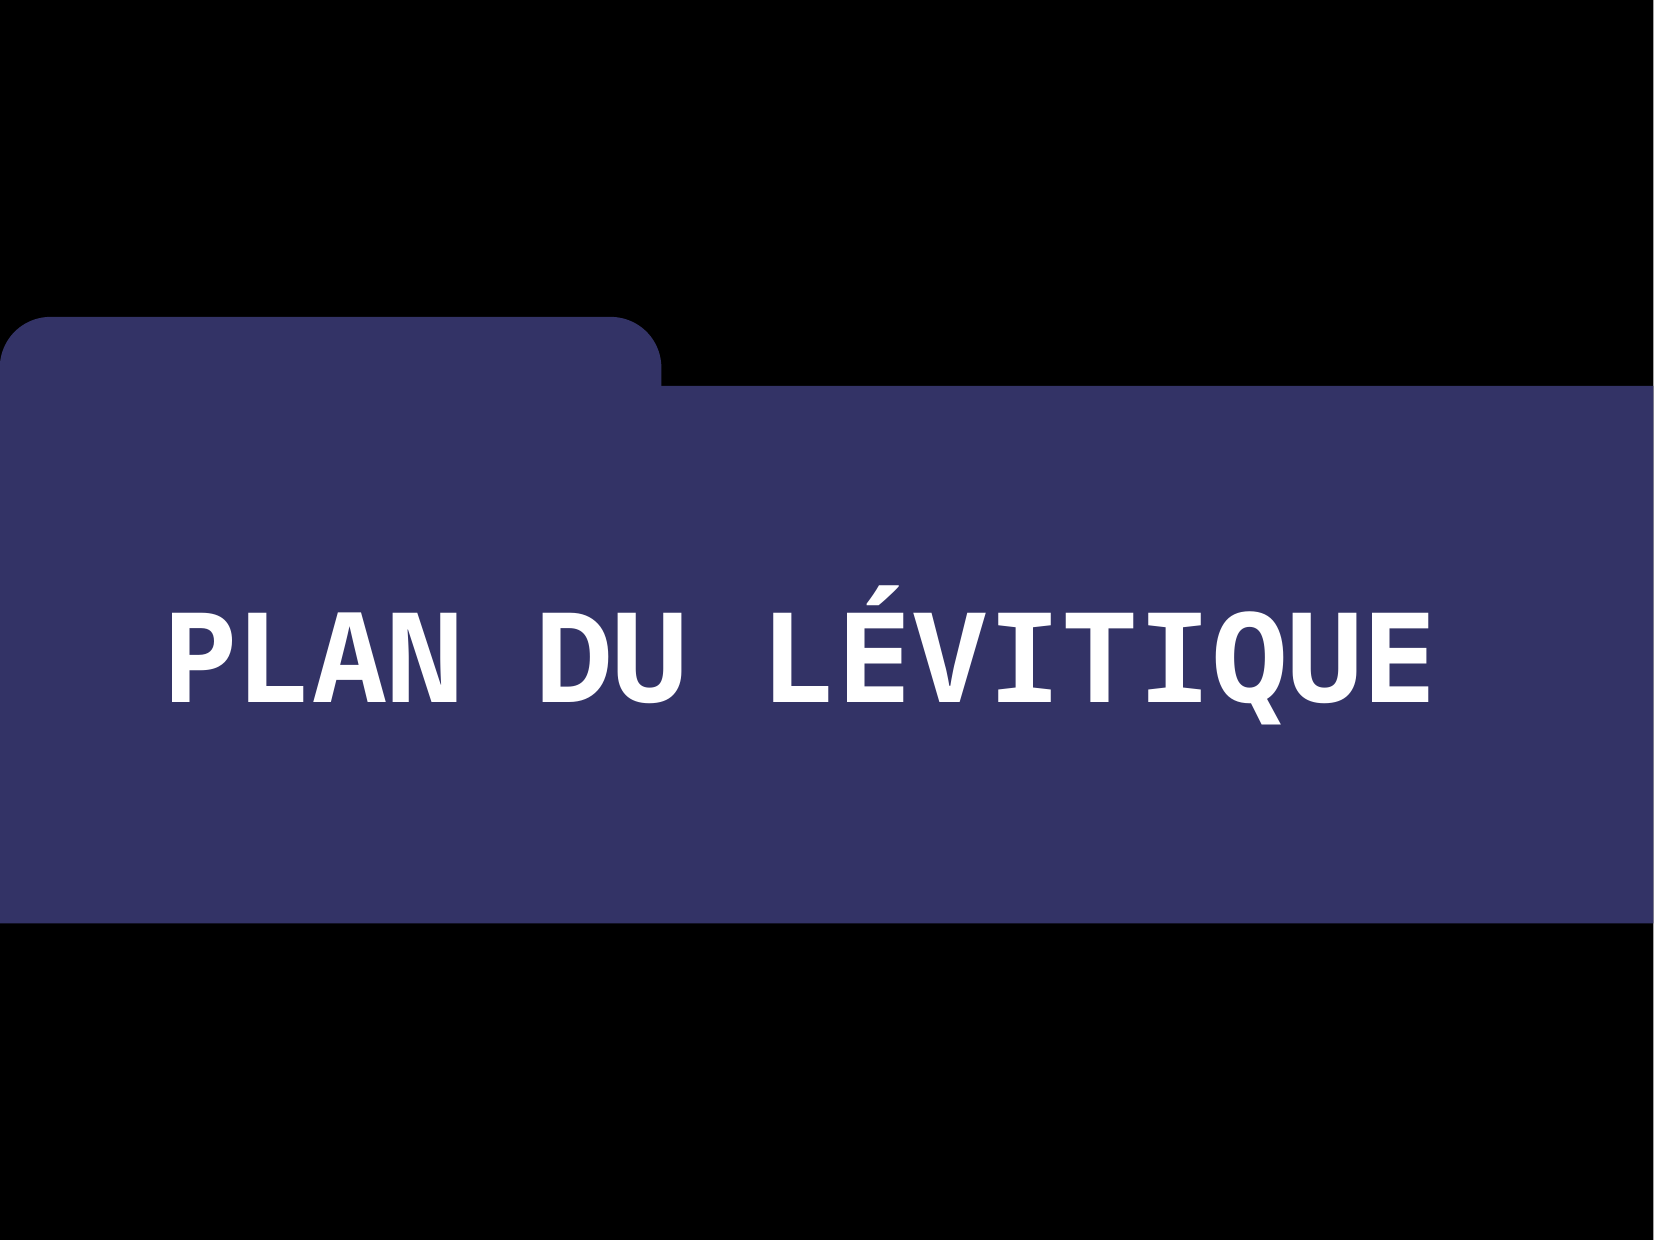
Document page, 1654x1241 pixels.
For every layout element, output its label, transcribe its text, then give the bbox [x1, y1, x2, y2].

text_box PLAN DU LÉVITIQUE [147, 561, 1589, 747]
text_box [0, 316, 1654, 924]
